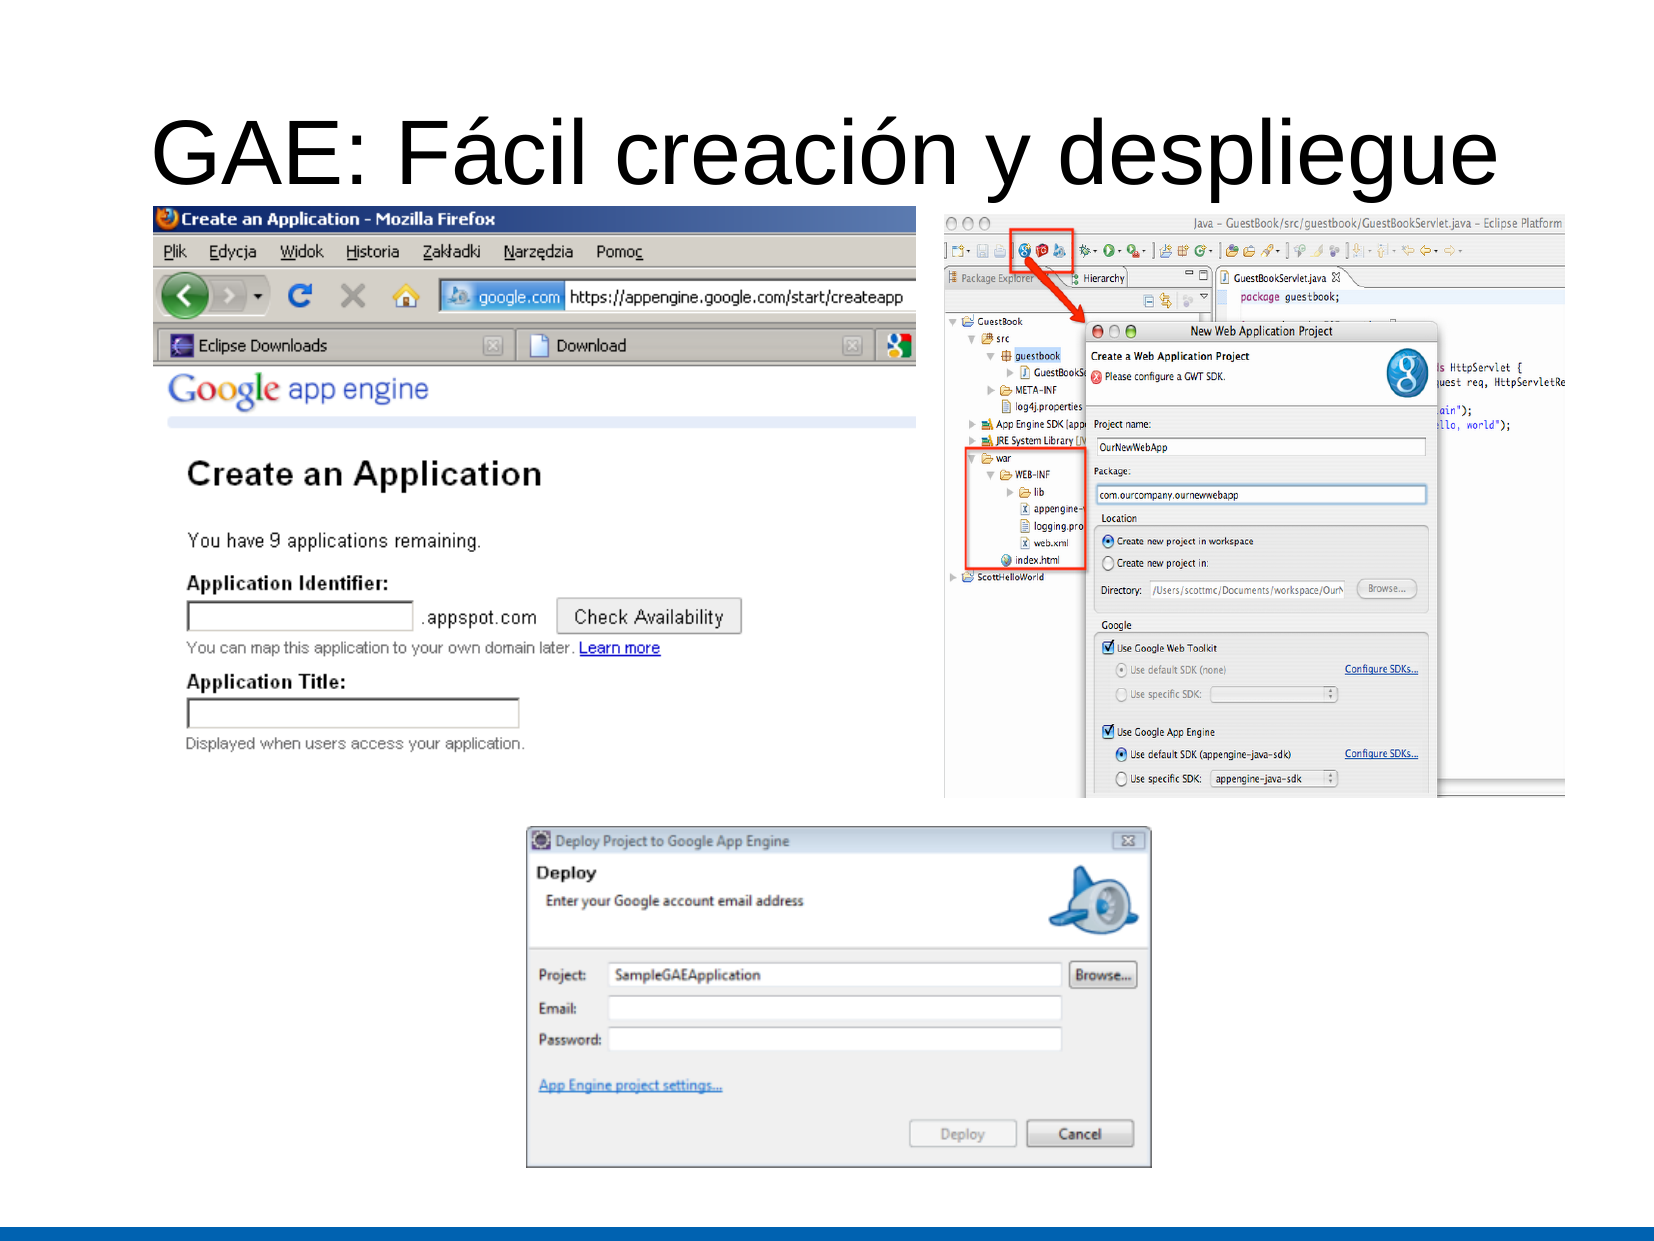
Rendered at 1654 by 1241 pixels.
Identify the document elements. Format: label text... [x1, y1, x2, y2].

title GAE: Fácil creación y despliegue [82, 49, 1571, 257]
picture [944, 214, 1565, 798]
picture [153, 206, 916, 764]
picture [526, 826, 1152, 1168]
